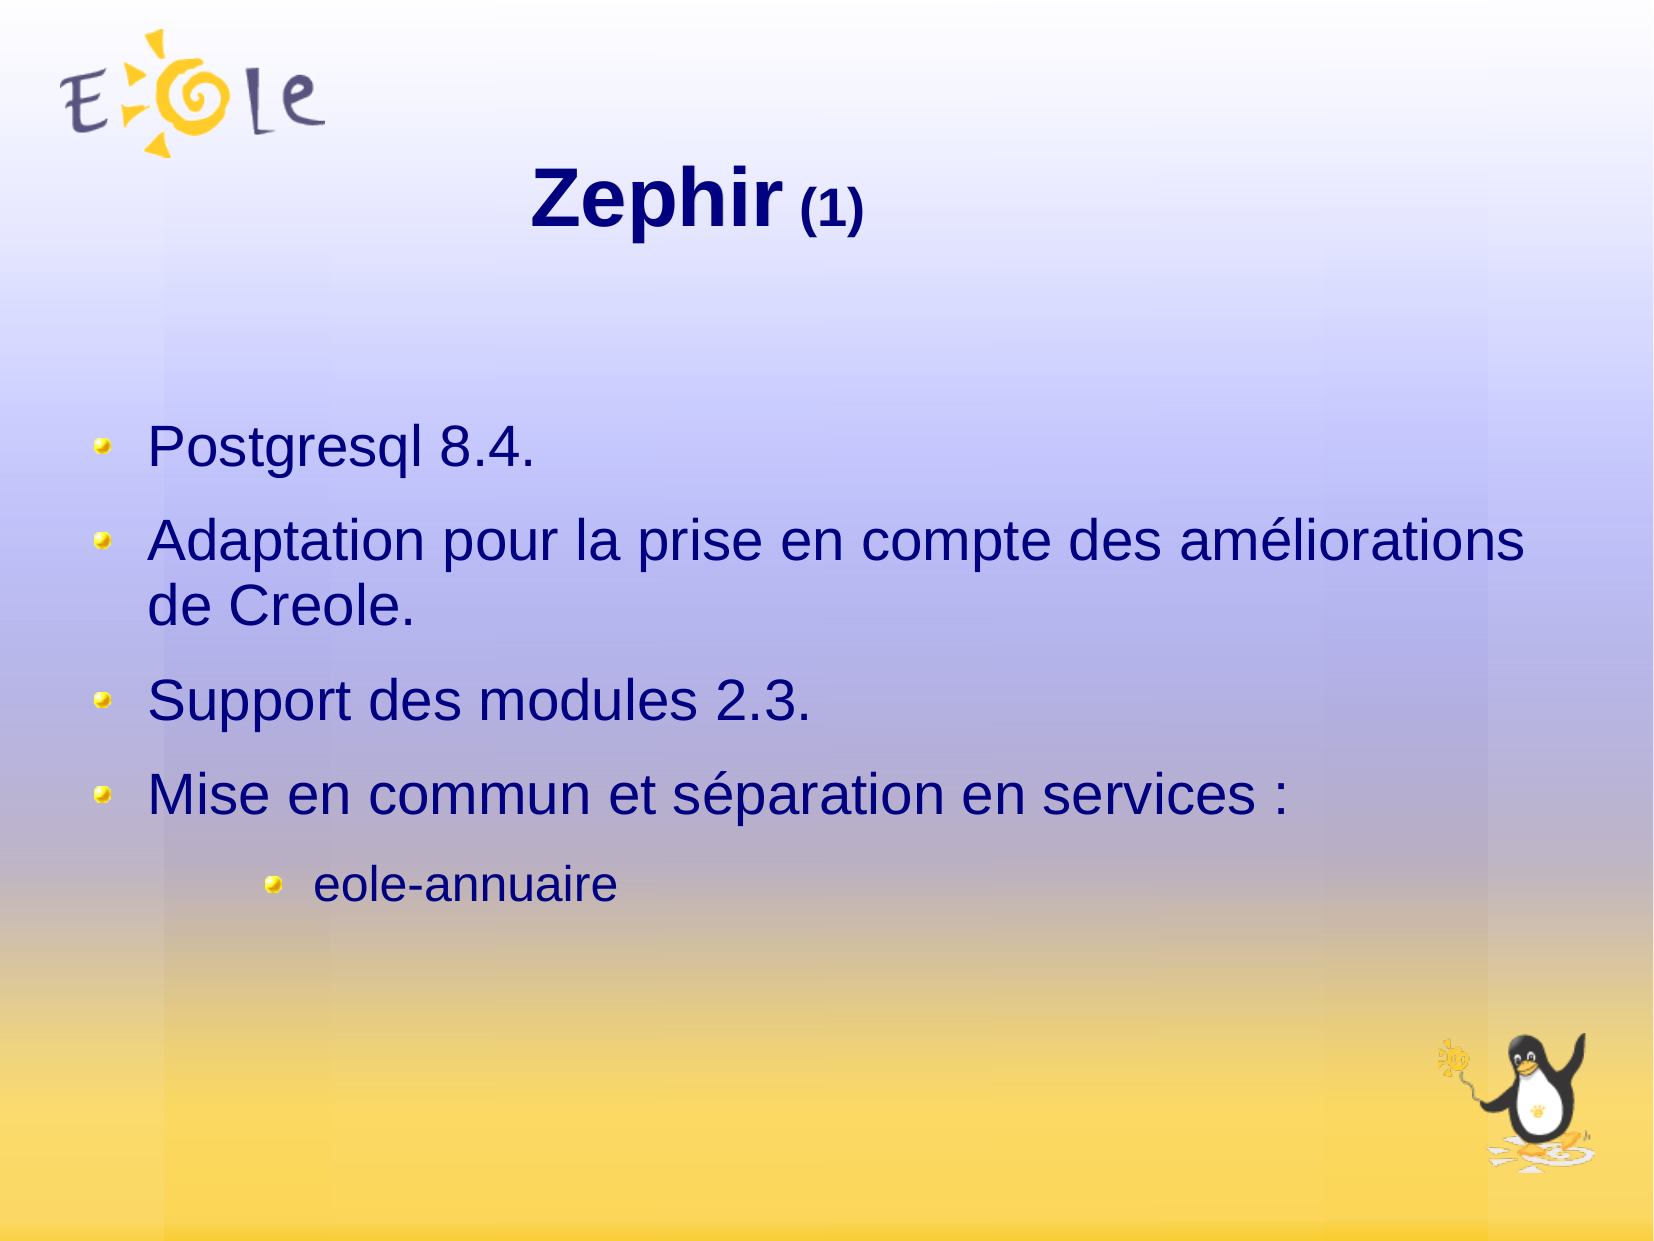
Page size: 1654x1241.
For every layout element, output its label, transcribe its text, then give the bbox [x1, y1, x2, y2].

list Postgresql 8.4. Adaptation pour la prise en compte des améliorations de Creole. Support des modules 2.3. Mise en commun et séparation en services : eole-annuaire [76, 413, 1566, 1232]
picture [0, 0, 1654, 1241]
text_box Zephir (1) [515, 143, 896, 266]
